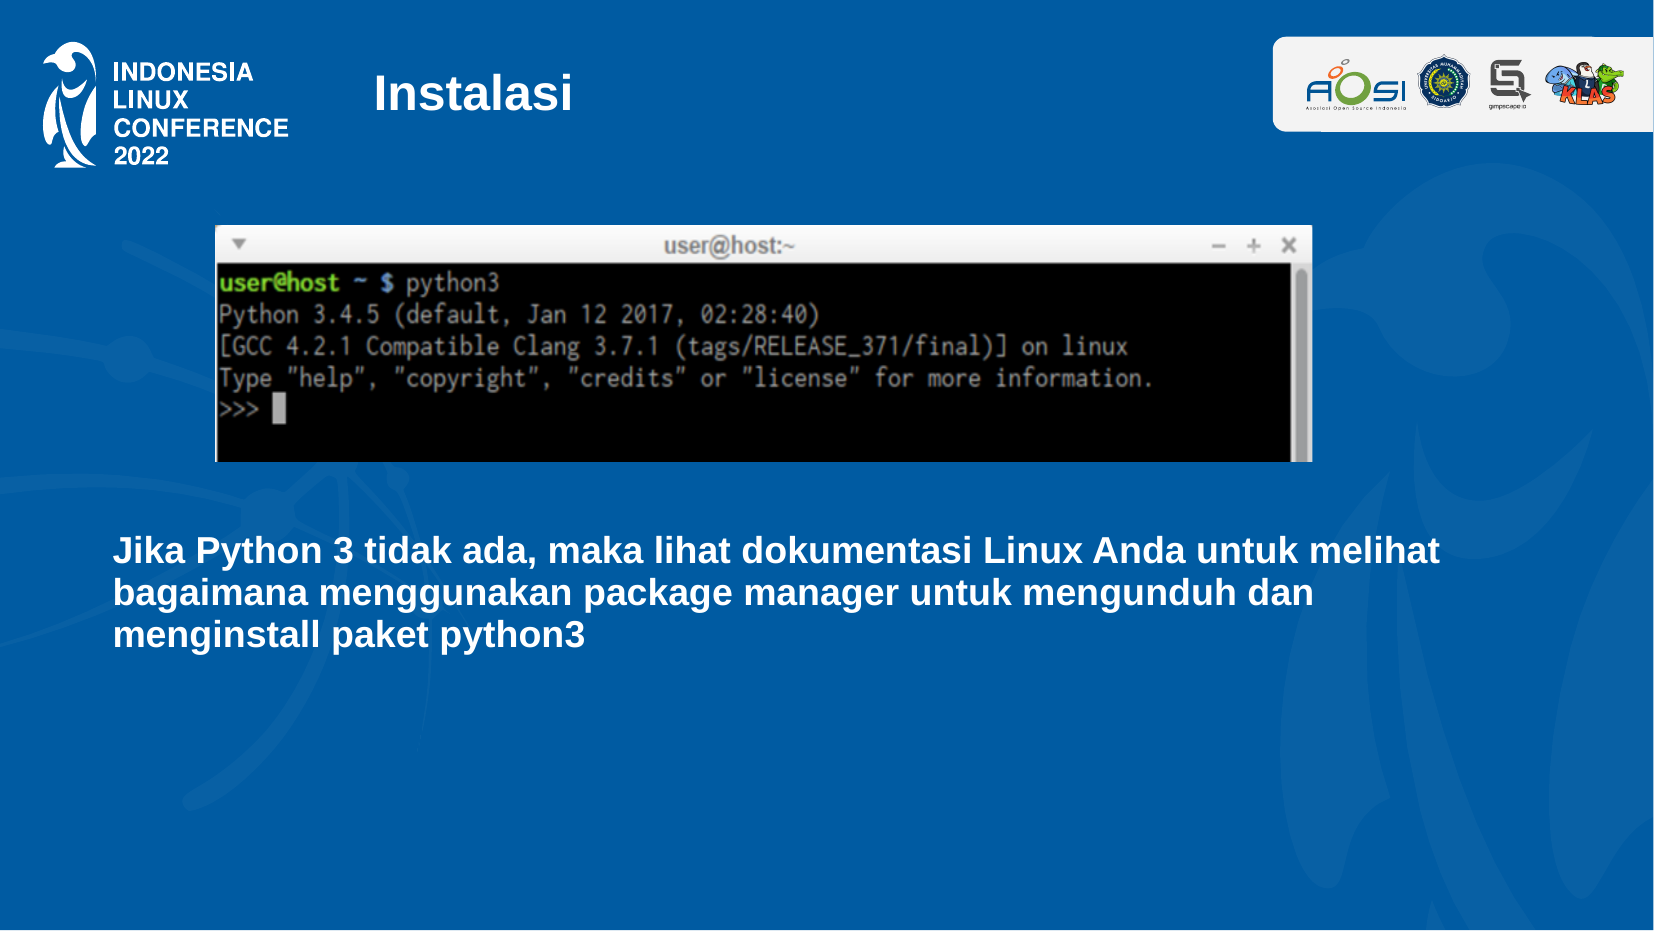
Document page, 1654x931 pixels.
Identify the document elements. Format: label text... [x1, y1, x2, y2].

picture [1545, 62, 1624, 105]
text_box Jika Python 3 tidak ada, maka lihat dokumentasi Linux Anda untuk melihat bagaimana menggunakan package manager untuk mengunduh dan menginstall paket python3 [112, 487, 1651, 931]
title Instalasi [373, 65, 1351, 219]
picture [214, 225, 1313, 462]
picture [1417, 54, 1471, 108]
